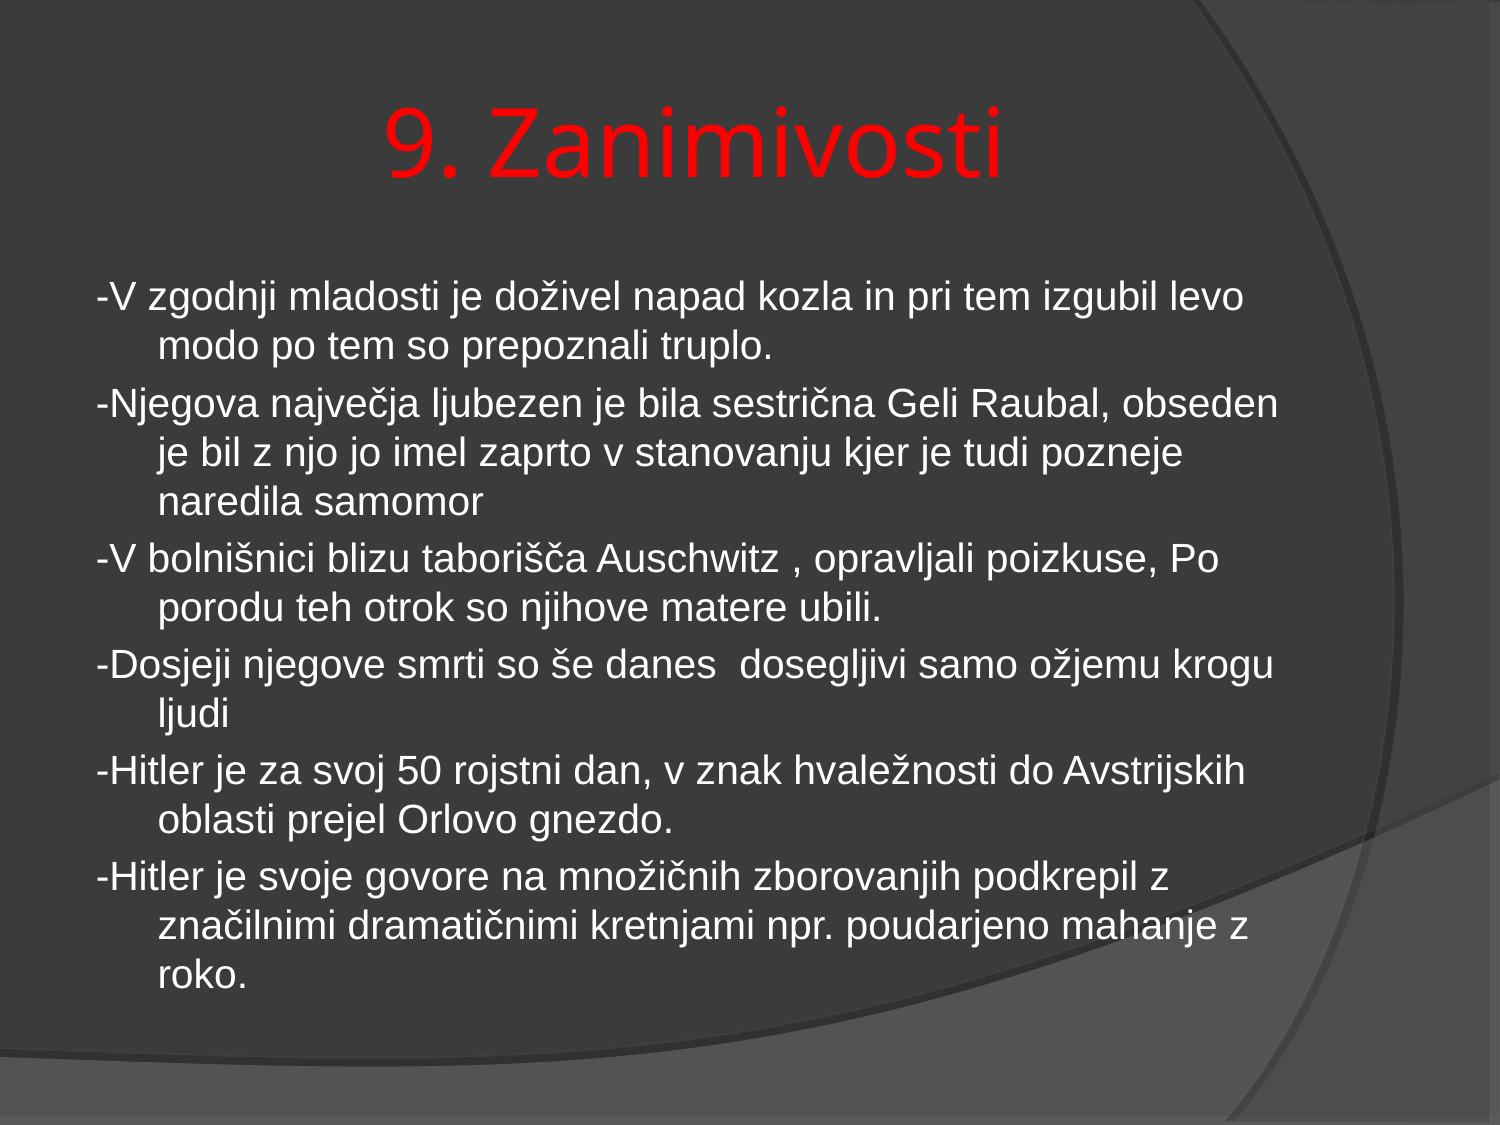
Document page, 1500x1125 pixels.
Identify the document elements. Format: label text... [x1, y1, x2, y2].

list -V zgodnji mladosti je doživel napad kozla in pri tem izgubil levo modo po tem so prepoznali truplo. -Njegova največja ljubezen je bila sestrična Geli Raubal, obseden je bil z njo jo imel zaprto v stanovanju kjer je tudi pozneje naredila samomor -V bolnišnici blizu taborišča Auschwitz , opravljali poizkuse, Po porodu teh otrok so njihove matere ubili. -Dosjeji njegove smrti so še danes dosegljivi samo ožjemu krogu ljudi -Hitler je za svoj 50 rojstni dan, v znak hvaležnosti do Avstrijskih oblasti prejel Orlovo gnezdo. -Hitler je svoje govore na množičnih zborovanjih podkrepil z značilnimi dramatičnimi kretnjami npr. poudarjeno mahanje z roko. [75, 262, 1300, 1005]
title 9. Zanimivosti [75, 45, 1300, 233]
